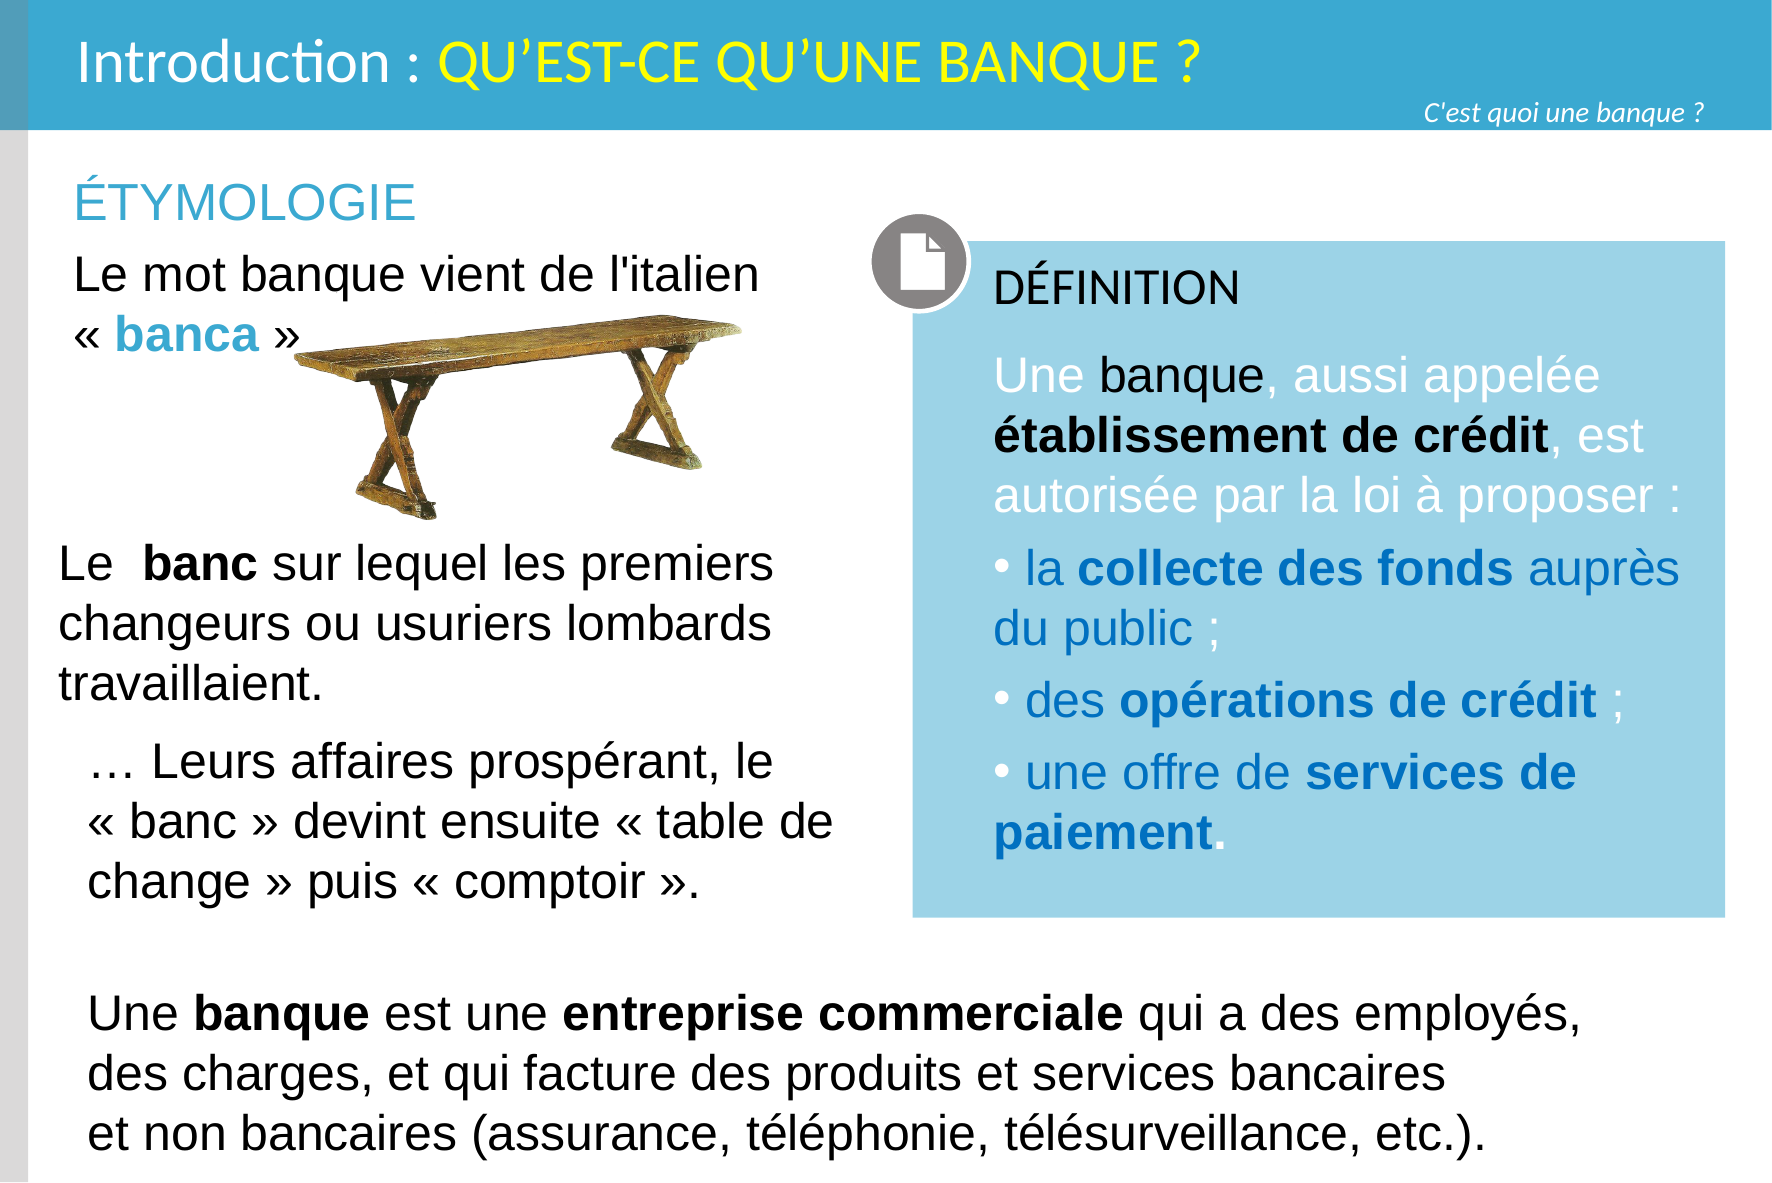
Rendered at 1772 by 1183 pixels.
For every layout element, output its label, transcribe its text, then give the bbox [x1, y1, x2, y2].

text_box Le banc sur lequel les premiers changeurs ou usuriers lombards travaillaient. [43, 522, 819, 719]
picture [290, 292, 751, 523]
list DÉFINITION [993, 252, 1678, 316]
text_box … Leurs affaires prospérant, le « banc » devint ensuite « table de change » puis « comptoir ». [73, 720, 959, 916]
text_box [869, 211, 1726, 918]
list Introduction : QU’EST-CE QU’UNE BANQUE ? [0, 19, 1772, 96]
list Le mot banque vient de l'italien « banca » [73, 241, 819, 363]
list ÉTYMOLOGIE [73, 168, 651, 232]
list Une banque, aussi appelée établissement de crédit, est autorisée par la loi à proposer : la collecte des fonds auprès du public ; des opérations de crédit ; une offre de services de paiement. [993, 342, 1726, 864]
text_box Une banque est une entreprise commerciale qui a des employés, des charges, et qui facture des produits et services bancaires et non bancaires (assurance, téléphonie, télésurveillance, etc.). [73, 972, 1610, 1169]
